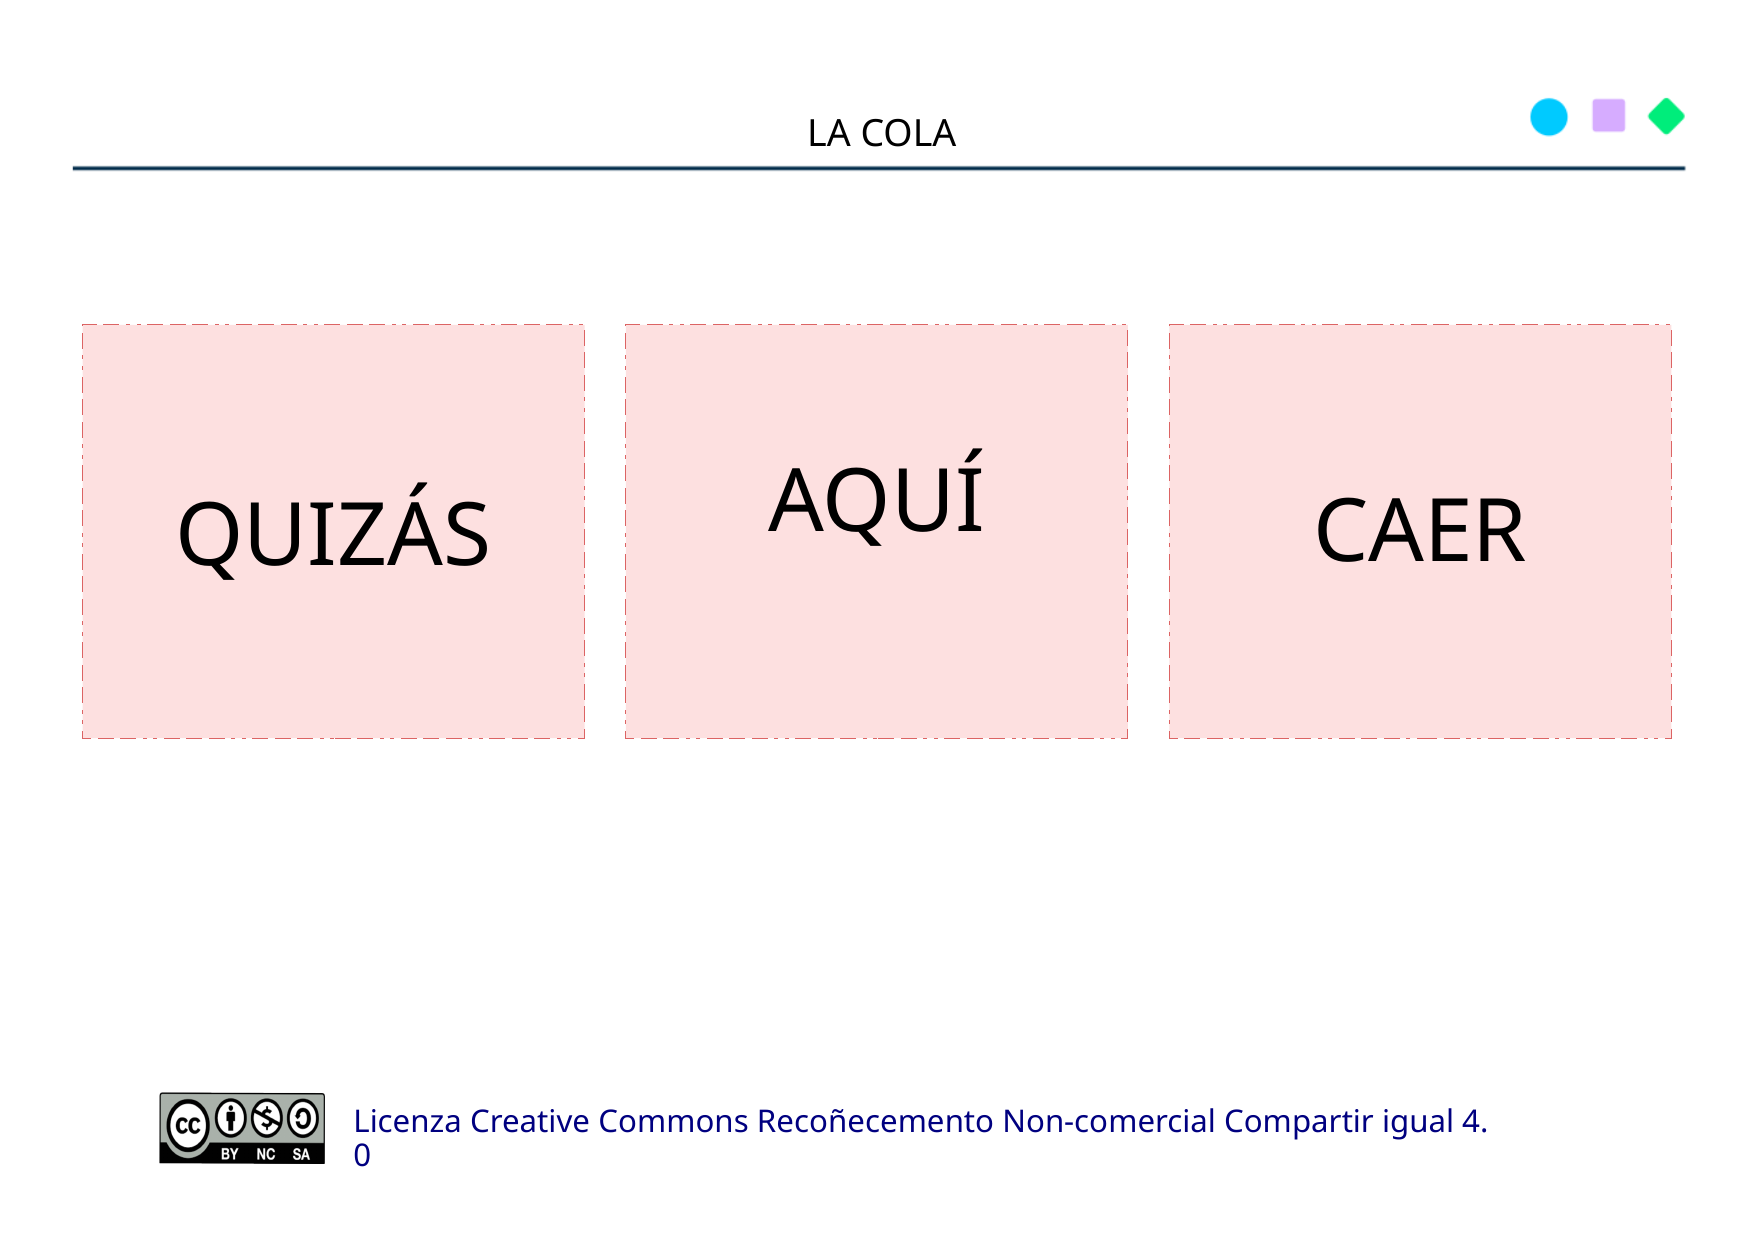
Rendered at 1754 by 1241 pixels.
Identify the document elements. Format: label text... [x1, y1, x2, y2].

text_box CAER [1169, 324, 1672, 739]
text_box Licenza Creative Commons Recoñecemento Non-comercial Compartir igual 4.0 [338, 1072, 1506, 1170]
text_box QUIZÁS [82, 324, 585, 739]
picture [159, 1092, 325, 1164]
text_box AQUÍ [625, 324, 1128, 739]
picture [59, 70, 1695, 194]
